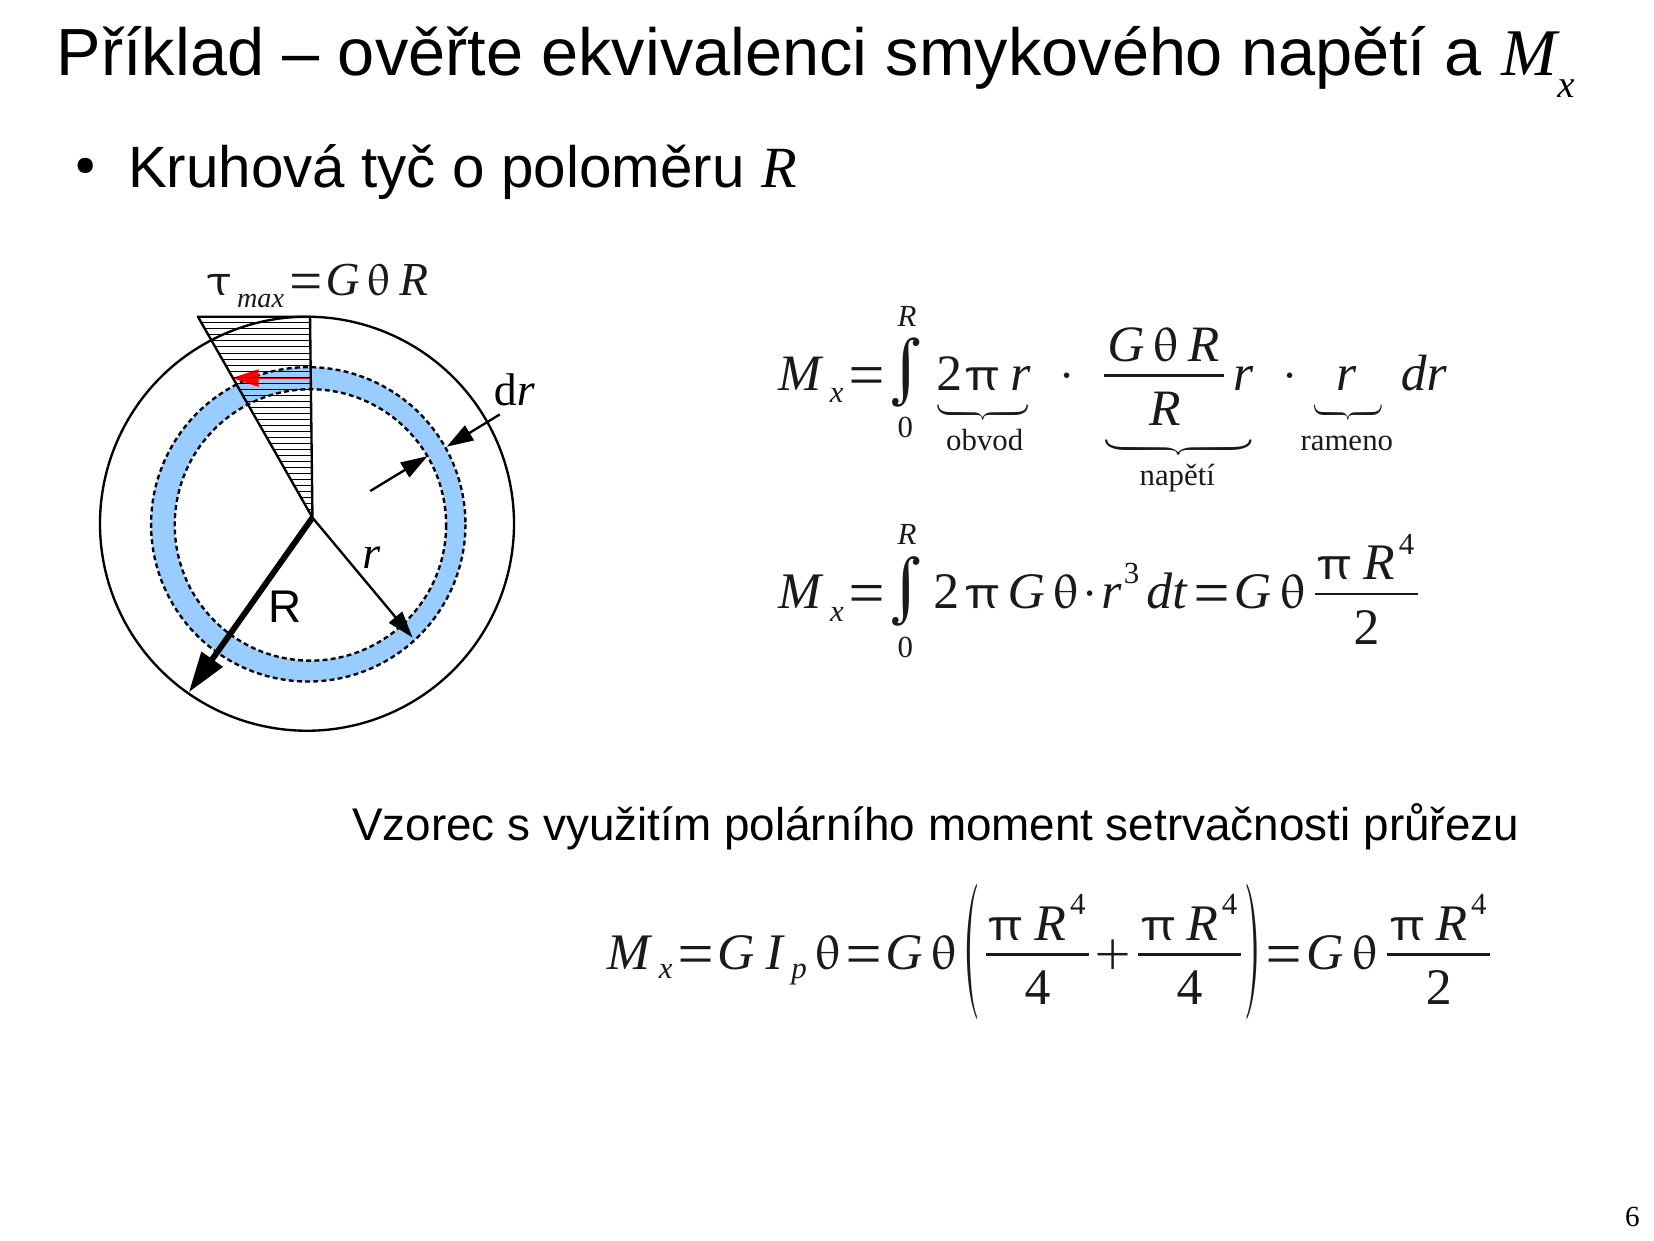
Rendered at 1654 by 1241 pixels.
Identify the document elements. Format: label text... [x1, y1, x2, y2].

text_box dr [479, 357, 555, 428]
text_box Vzorec s využitím polárního moment setrvačnosti průřezu [337, 791, 1576, 864]
chart [584, 879, 1505, 1022]
title Příklad – ověřte ekvivalenci smykového napětí a Mx [37, 8, 1613, 113]
chart [189, 254, 440, 314]
text_box [151, 316, 466, 682]
text_box r [347, 520, 423, 591]
text_box R [254, 573, 330, 646]
chart [755, 519, 1433, 665]
list Kruhová tyč o poloměru R [57, 134, 1608, 226]
chart [755, 300, 1459, 494]
